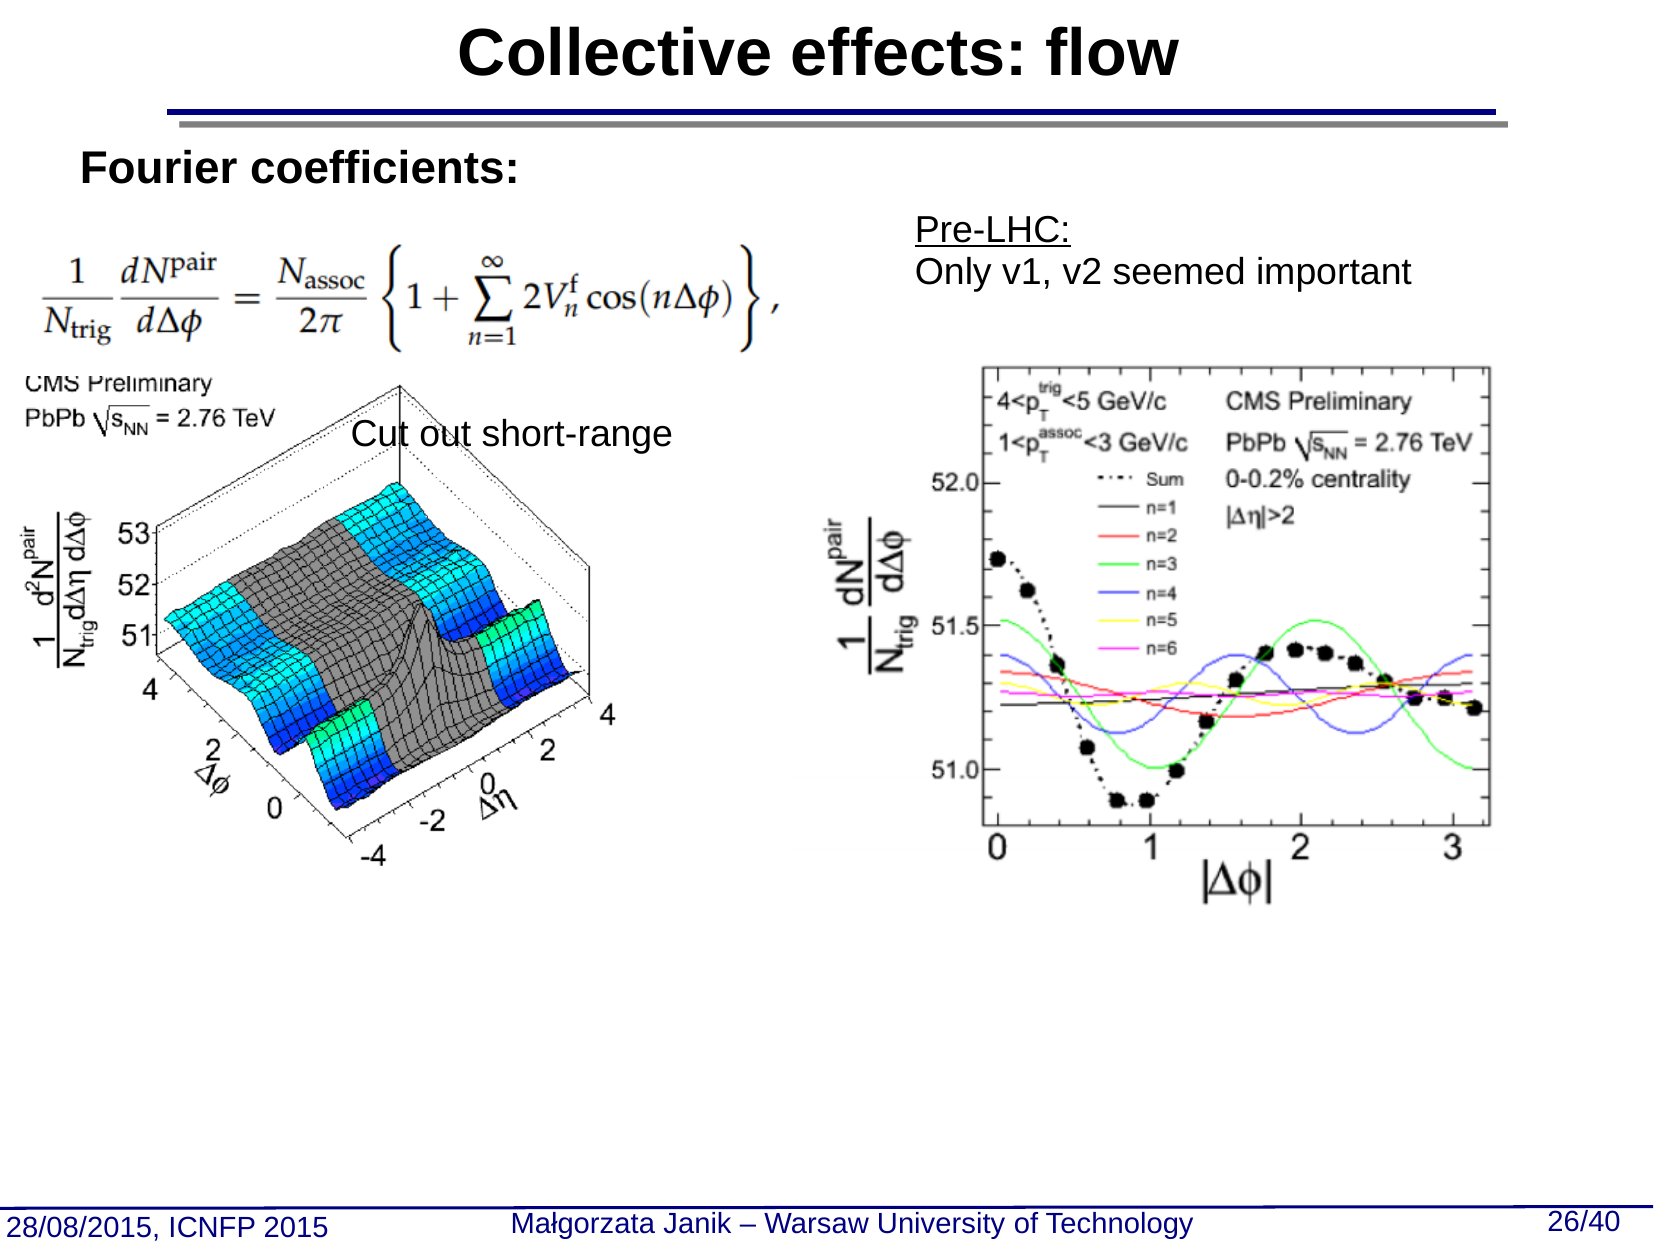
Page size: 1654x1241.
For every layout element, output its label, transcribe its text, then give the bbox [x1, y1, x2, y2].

picture [18, 218, 1516, 916]
text_box Cut out short-range [335, 405, 691, 462]
text_box Fourier coefficients: [0, 135, 601, 202]
text_box Pre-LHC: Only v1, v2 seemed important [900, 201, 1471, 301]
title Collective effects: flow [75, 0, 1563, 127]
